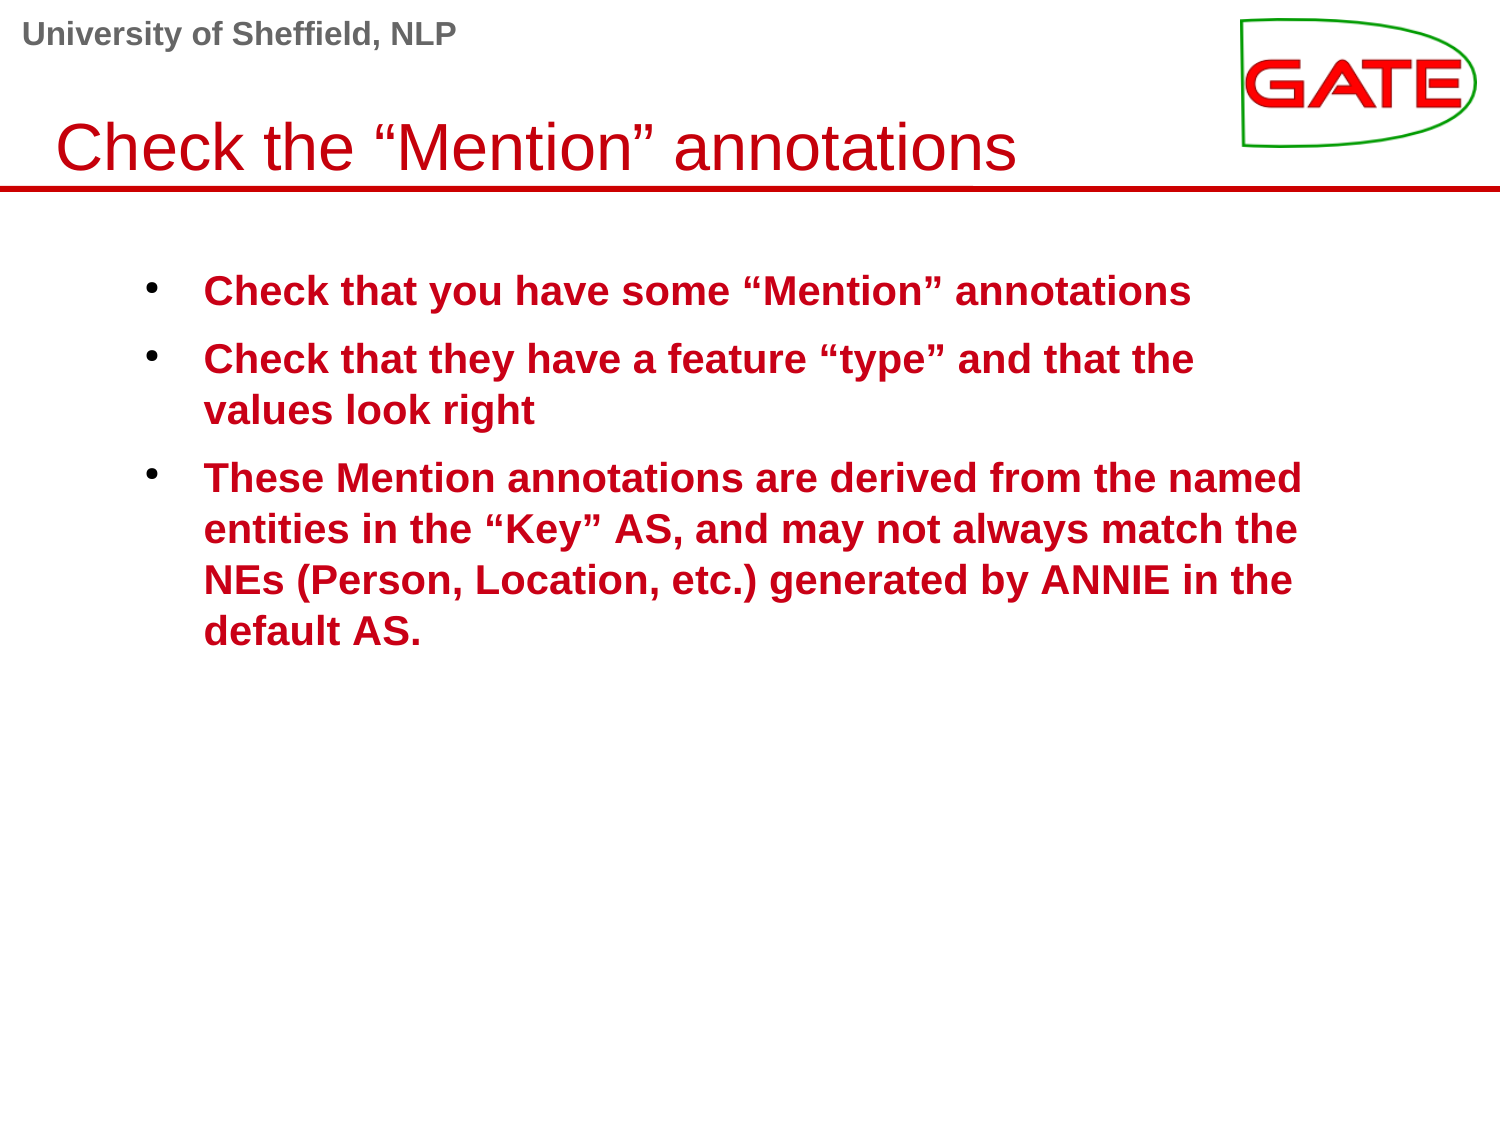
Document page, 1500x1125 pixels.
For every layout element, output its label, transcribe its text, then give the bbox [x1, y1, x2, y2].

picture [1240, 18, 1477, 148]
list Check that you have some “Mention” annotations Check that they have a feature “type” and that the values look right These Mention annotations are derived from the named entities in the “Key” AS, and may not always match the NEs (Person, Location, etc.) generated by ANNIE in the default AS. [129, 255, 1323, 1087]
title Check the “Mention” annotations [41, 37, 1391, 254]
